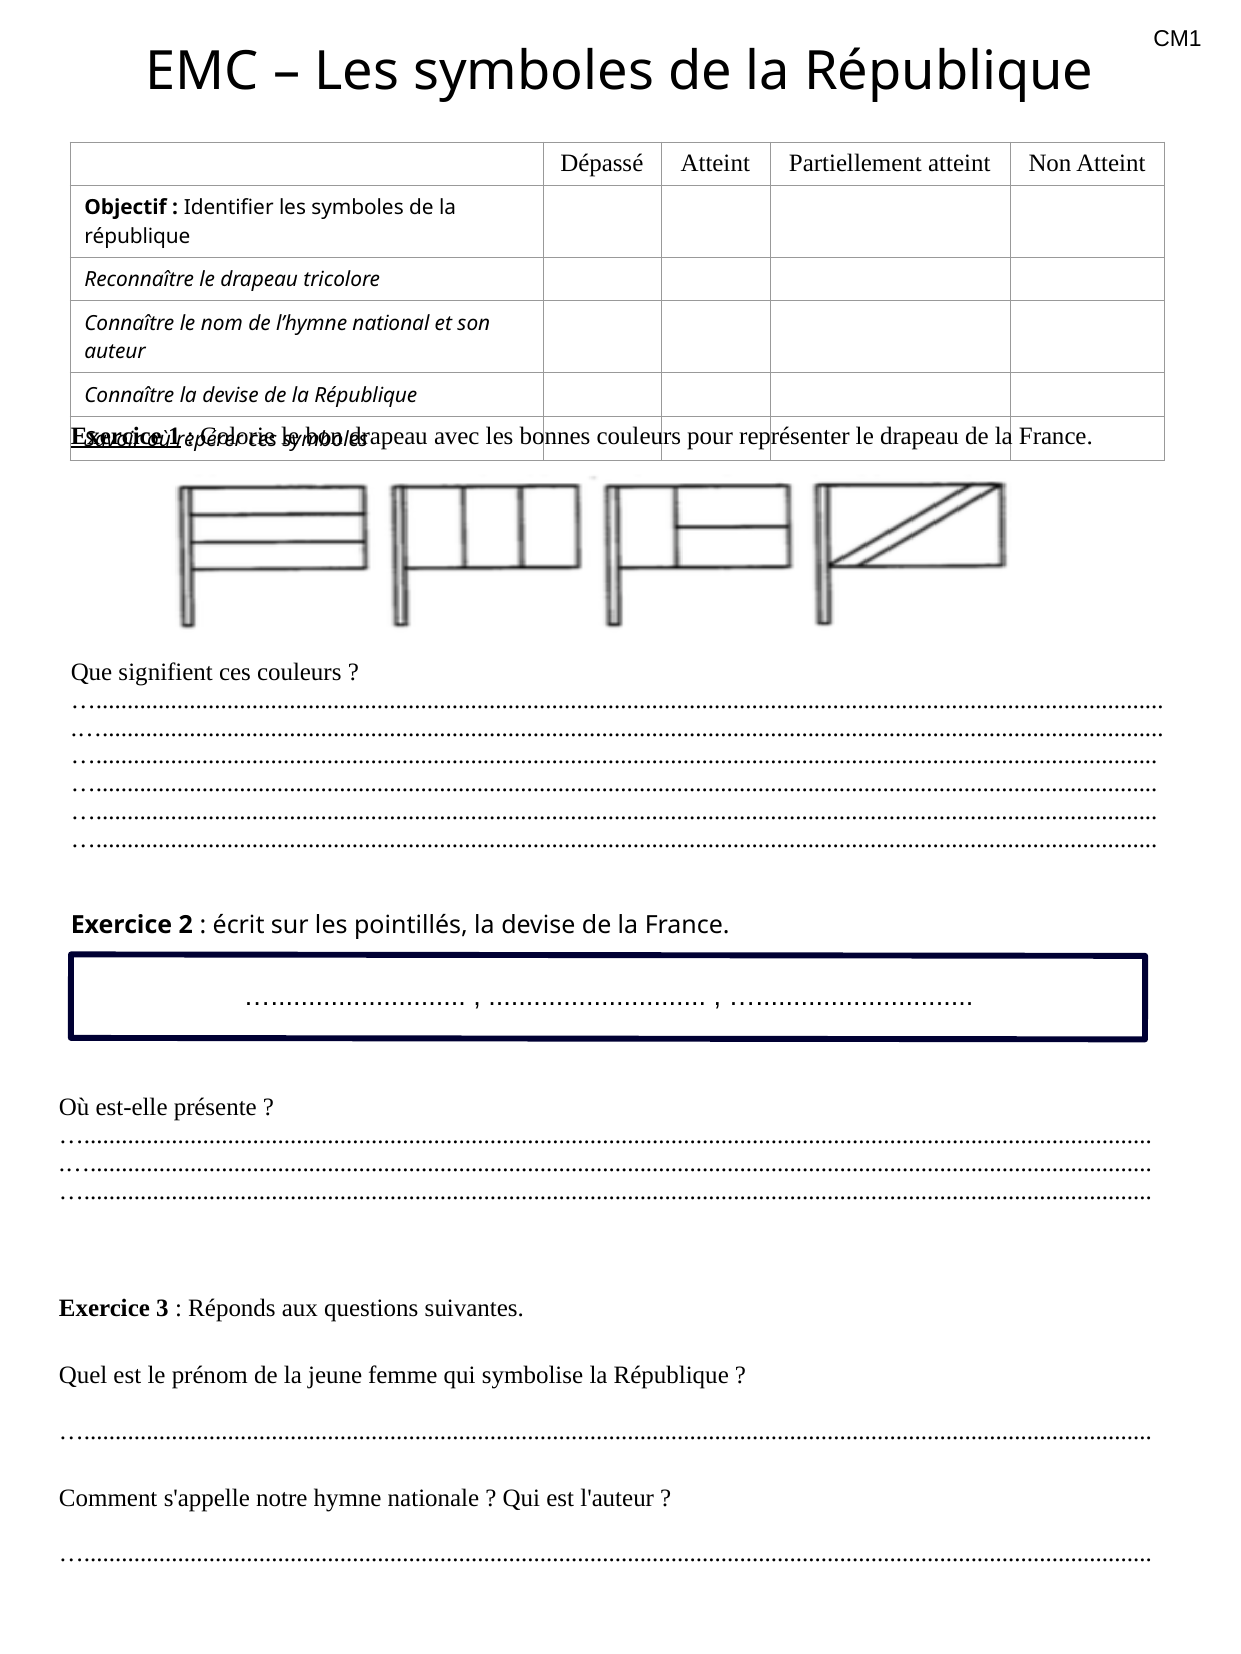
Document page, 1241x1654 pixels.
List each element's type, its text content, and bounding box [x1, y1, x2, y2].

table_cell [544, 186, 661, 257]
table_cell [771, 301, 1010, 372]
table_cell [662, 373, 770, 416]
table_header Partiellement atteint [771, 143, 1010, 185]
table_cell [544, 258, 661, 300]
table_cell [1011, 417, 1164, 422]
table_cell [1011, 301, 1164, 372]
table_cell [662, 417, 770, 422]
table_cell [544, 417, 661, 422]
table_cell [1011, 258, 1164, 300]
list Exercice 1 : Colorie le bon drapeau avec les bonnes couleurs pour représenter le drapeau de la France. [70, 422, 1170, 626]
table_header Atteint [662, 143, 770, 185]
table_cell [771, 258, 1010, 300]
table_header Dépassé [544, 143, 661, 185]
table_cell [771, 417, 1010, 422]
table_cell [1011, 186, 1164, 257]
table_cell [544, 301, 661, 372]
list Où est-elle présente ?…............................................................................................................................................................................…..........................................................................................................................................................................…........................................................................................................................................................................... [59, 1093, 1158, 1205]
text_box CM1 [1086, 18, 1217, 59]
table_cell [544, 373, 661, 416]
list Exercice 2 : écrit sur les pointillés, la devise de la France. [70, 906, 1170, 1002]
table_header [71, 143, 543, 185]
table_cell Objectif : Identifier les symboles de la république [71, 186, 543, 257]
table_cell [1011, 373, 1164, 416]
table_cell [662, 258, 770, 300]
table_cell Reconnaître le drapeau tricolore [71, 258, 543, 300]
table_cell Connaître la devise de la République [71, 373, 543, 416]
table_cell [771, 186, 1010, 257]
title EMC – Les symboles de la République [62, 18, 1179, 119]
table_cell [771, 373, 1010, 416]
table_header Non Atteint [1011, 143, 1164, 185]
table_cell [662, 301, 770, 372]
text_box ….......................... , ............................. , …............................. [70, 954, 1146, 1040]
list Exercice 3 : Réponds aux questions suivantes. Quel est le prénom de la jeune femme qui symbolise la République ? …........................................................................................................................................................................... Comment s'appelle notre hymne nationale ? Qui est l'auteur ? …........................................................................................................................................................................... [59, 1294, 1158, 1568]
list Que signifient ces couleurs ?…............................................................................................................................................................................…..........................................................................................................................................................................…..........................................................................................................................................................................…..........................................................................................................................................................................…..........................................................................................................................................................................….......................................................................................................................................................................... [70, 658, 1170, 863]
table_cell [662, 186, 770, 257]
table_cell Connaître le nom de l’hymne national et son auteur [71, 301, 543, 372]
picture [153, 472, 1028, 634]
table_cell Savoir où repérer ces symboles [71, 417, 543, 422]
